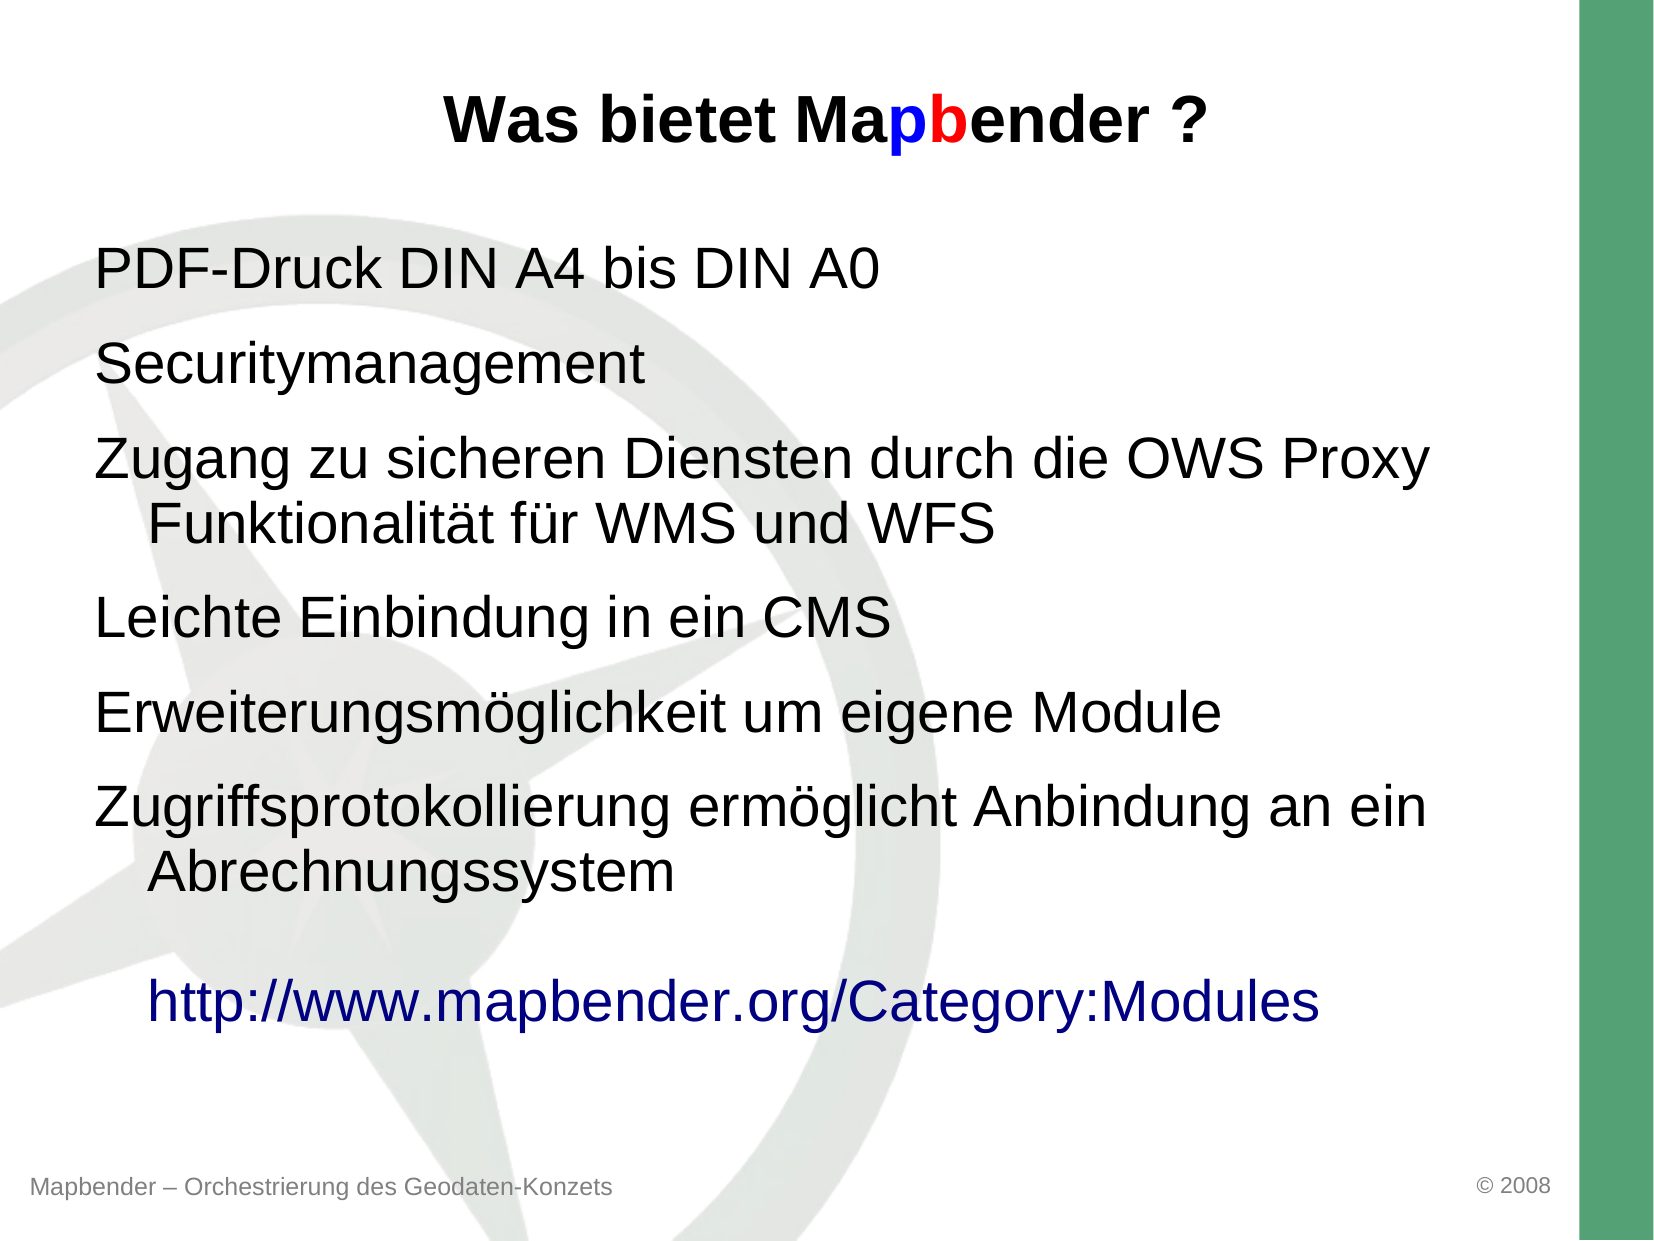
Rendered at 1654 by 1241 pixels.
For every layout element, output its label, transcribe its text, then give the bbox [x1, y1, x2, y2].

title Was bietet Mapbender ? [82, 31, 1571, 207]
list PDF-Druck DIN A4 bis DIN A0 Securitymanagement Zugang zu sicheren Diensten durch die OWS Proxy Funktionalität für WMS und WFS Leichte Einbindung in ein CMS Erweiterungsmöglichkeit um eigene Module Zugriffsprotokollierung ermöglicht Anbindung an ein Abrechnungssystem http://www.mapbender.org/Category:Modules [76, 236, 1565, 1110]
picture [0, 192, 1020, 1241]
